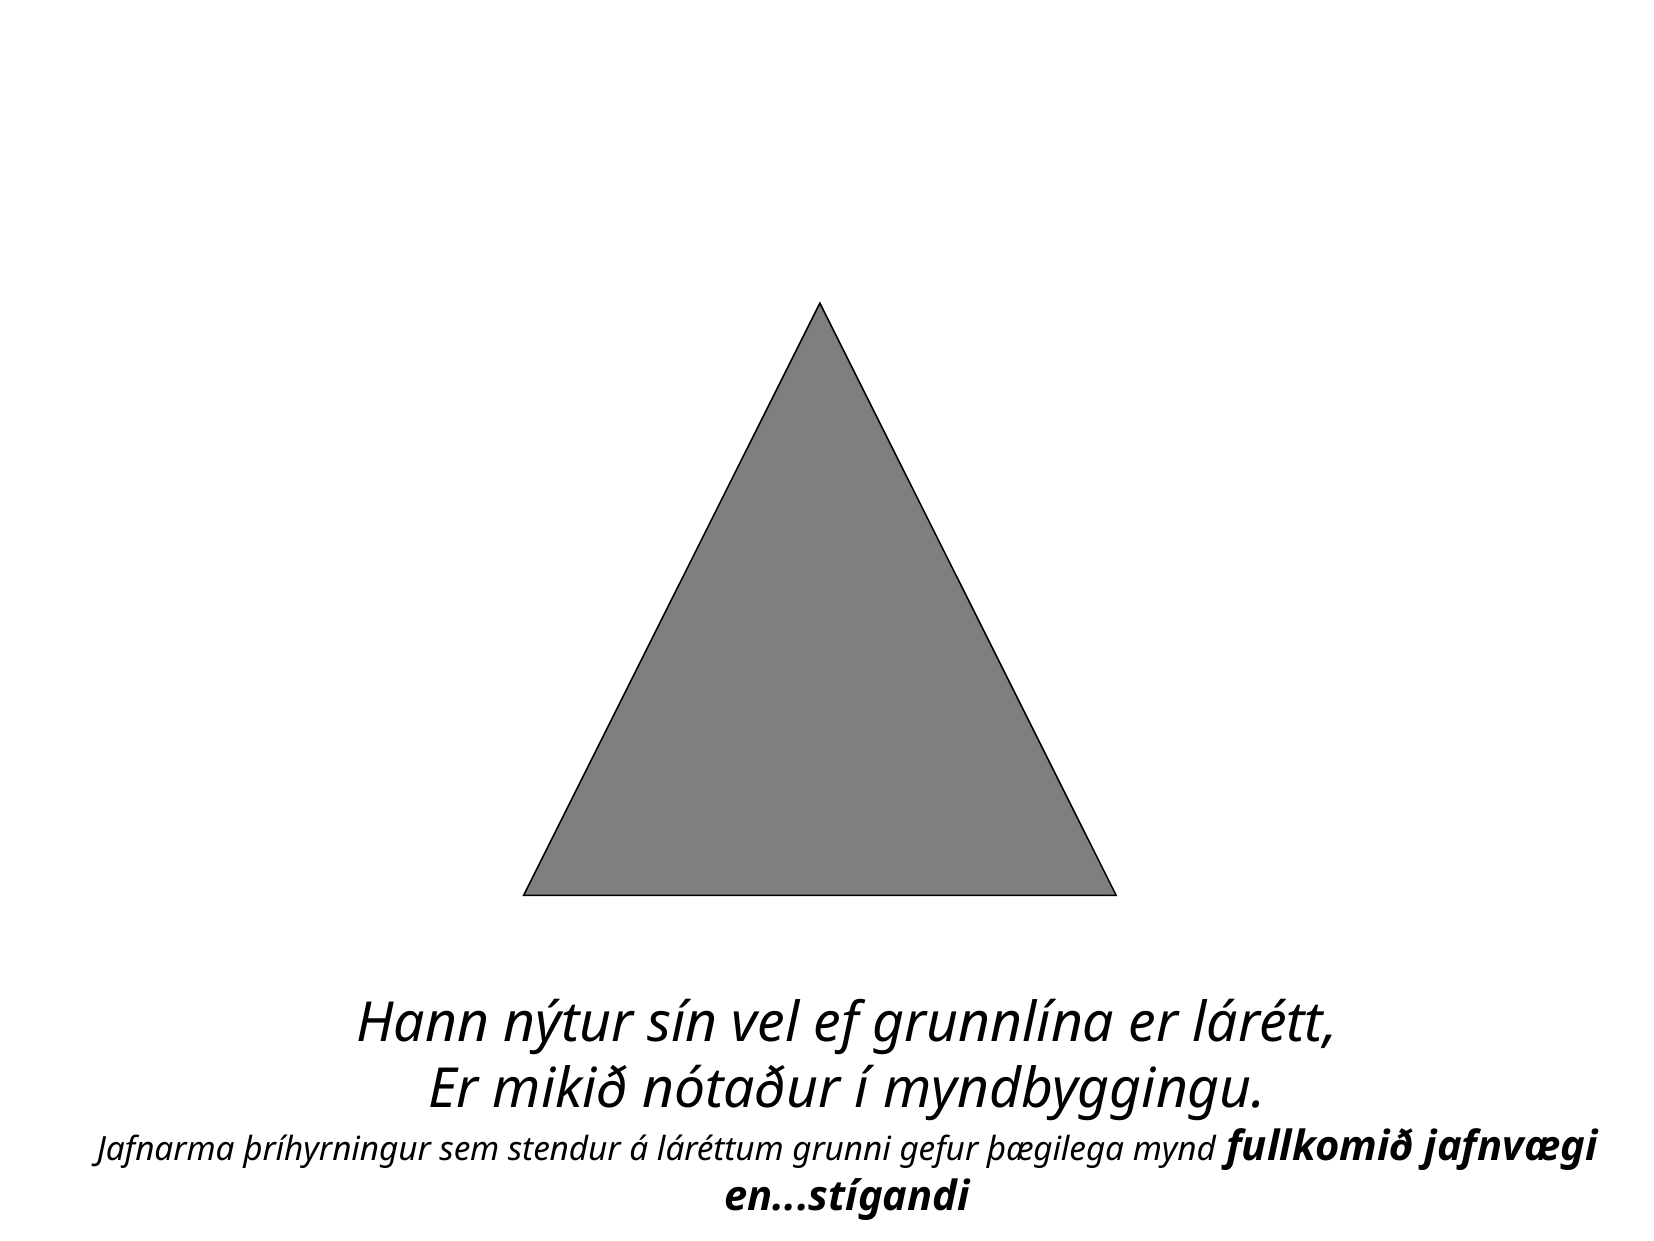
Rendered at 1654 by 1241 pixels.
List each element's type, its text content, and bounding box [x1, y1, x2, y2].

text_box [523, 303, 1117, 896]
text_box Hann nýtur sín vel ef grunnlína er lárétt, Er mikið nótaður í myndbyggingu. Jafnarma þríhyrningur sem stendur á láréttum grunni gefur þægilega mynd fullkomið jafnvægi en...stígandi [41, 978, 1654, 1227]
